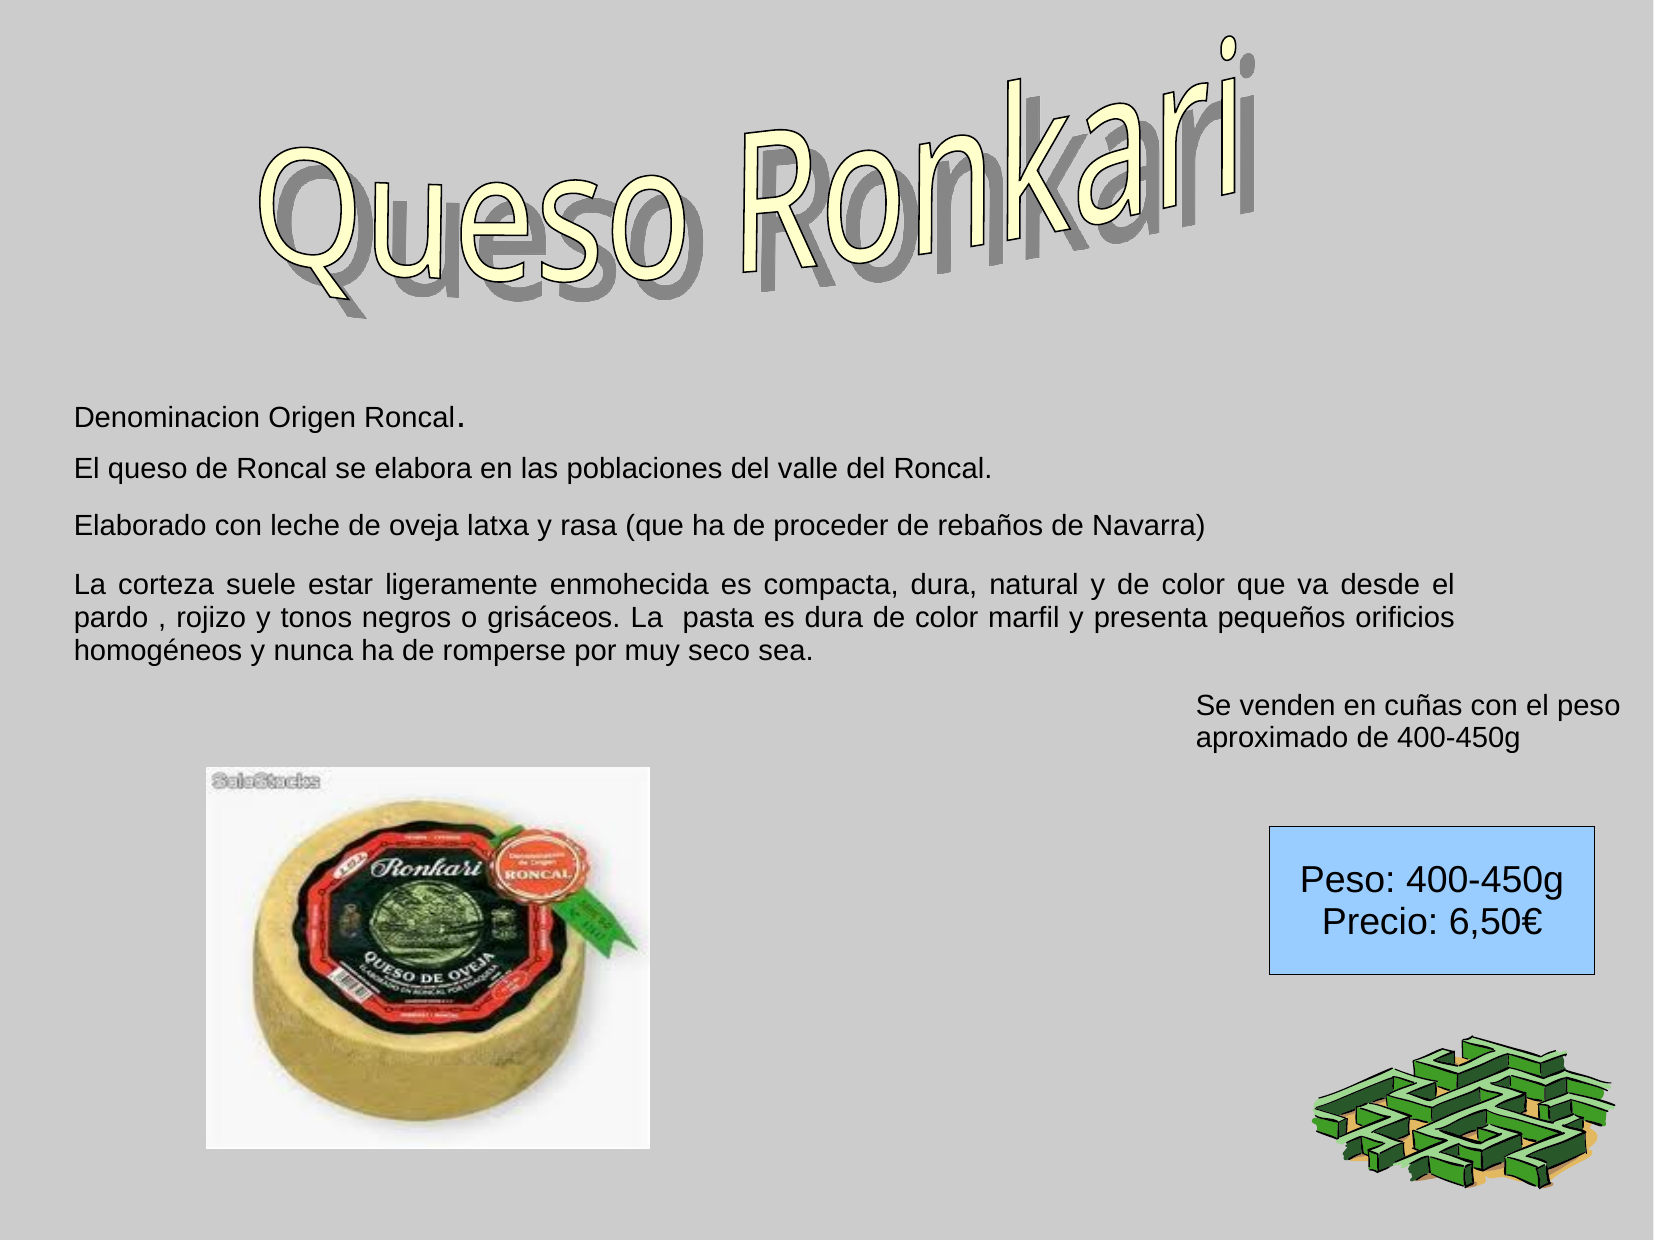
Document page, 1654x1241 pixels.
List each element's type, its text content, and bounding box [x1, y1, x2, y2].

text_box Denominacion Origen Roncal. [59, 386, 502, 443]
text_box El queso de Roncal se elabora en las poblaciones del valle del Roncal. [59, 445, 1565, 501]
text_box Se venden en cuñas con el peso aproximado de 400-450g [1181, 681, 1654, 768]
text_box Queso Ronkari [918, 135, 984, 255]
text_box Queso Ronkari [1221, 36, 1236, 61]
text_box Queso Ronkari [374, 182, 442, 279]
text_box Queso Ronkari [461, 182, 528, 282]
text_box La corteza suele estar ligeramente enmohecida es compacta, dura, natural y de color que va desde el pardo , rojizo y tonos negros o grisáceos. La pasta es dura de color marfil y presenta pequeños orificios homogéneos y nunca ha de romperse por muy seco sea. [59, 561, 1472, 1034]
text_box Queso Ronkari [827, 150, 900, 264]
text_box Queso Ronkari [612, 175, 685, 281]
text_box Peso: 400-450g Precio: 6,50€ [1269, 826, 1595, 975]
text_box Queso Ronkari [541, 179, 598, 283]
text_box Queso Ronkari [1007, 78, 1071, 241]
text_box Queso Ronkari [1163, 82, 1208, 209]
text_box Queso Ronkari [743, 129, 818, 273]
text_box Queso Ronkari [1078, 103, 1140, 225]
text_box Elaborado con leche de oveja latxa y rasa (que ha de proceder de rebaños de Navarra) [59, 501, 1565, 559]
text_box Queso Ronkari [1221, 77, 1235, 196]
text_box Queso Ronkari [259, 147, 355, 300]
picture [206, 767, 650, 1149]
